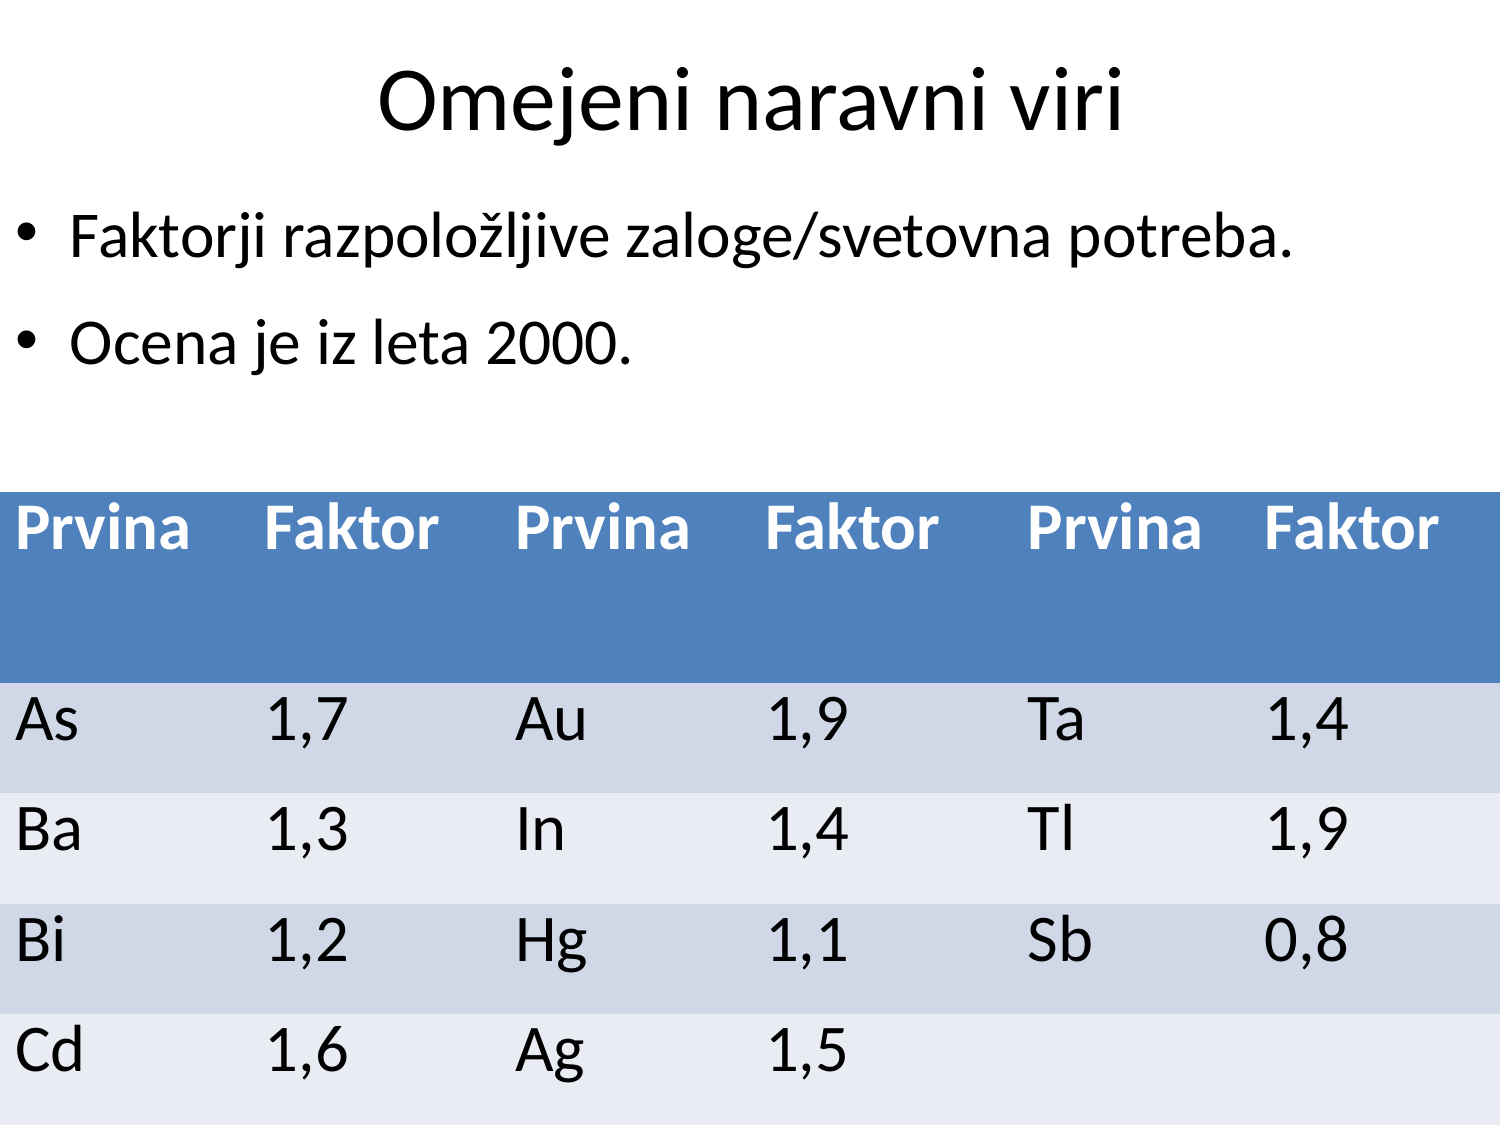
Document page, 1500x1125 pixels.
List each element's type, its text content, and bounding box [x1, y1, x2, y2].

table_cell Sb [1013, 904, 1250, 1014]
table_header Prvina [1013, 492, 1250, 683]
table_cell 1,7 [250, 683, 500, 793]
table_cell Tl [1013, 793, 1250, 904]
table_cell 1,4 [750, 793, 1013, 904]
table_header Faktor [1250, 492, 1500, 683]
table_cell [1013, 1014, 1250, 1125]
table_header Faktor [250, 492, 500, 683]
table_cell 1,4 [1250, 683, 1500, 793]
table_cell 1,1 [750, 904, 1013, 1014]
table_cell 1,6 [250, 1014, 500, 1125]
table_cell Ta [1013, 683, 1250, 793]
table_cell [1250, 1014, 1500, 1125]
table_cell Hg [500, 904, 750, 1014]
table_cell 1,9 [1250, 793, 1500, 904]
table_header Prvina [0, 492, 250, 683]
table_cell 1,9 [750, 683, 1013, 793]
table_cell Au [500, 683, 750, 793]
table_cell 1,3 [250, 793, 500, 904]
table_header Faktor [750, 492, 1013, 683]
table_cell Ag [500, 1014, 750, 1125]
title Omejeni naravni viri [76, 0, 1427, 184]
table_cell In [500, 793, 750, 904]
list Faktorji razpoložljive zaloge/svetovna potreba. Ocena je iz leta 2000. [0, 184, 1500, 386]
table_header Prvina [500, 492, 750, 683]
table_cell As [0, 683, 250, 793]
table_cell 1,2 [250, 904, 500, 1014]
table_cell 1,5 [750, 1014, 1013, 1125]
table_cell Ba [0, 793, 250, 904]
table_cell Bi [0, 904, 250, 1014]
table_cell 0,8 [1250, 904, 1500, 1014]
table_cell Cd [0, 1014, 250, 1125]
